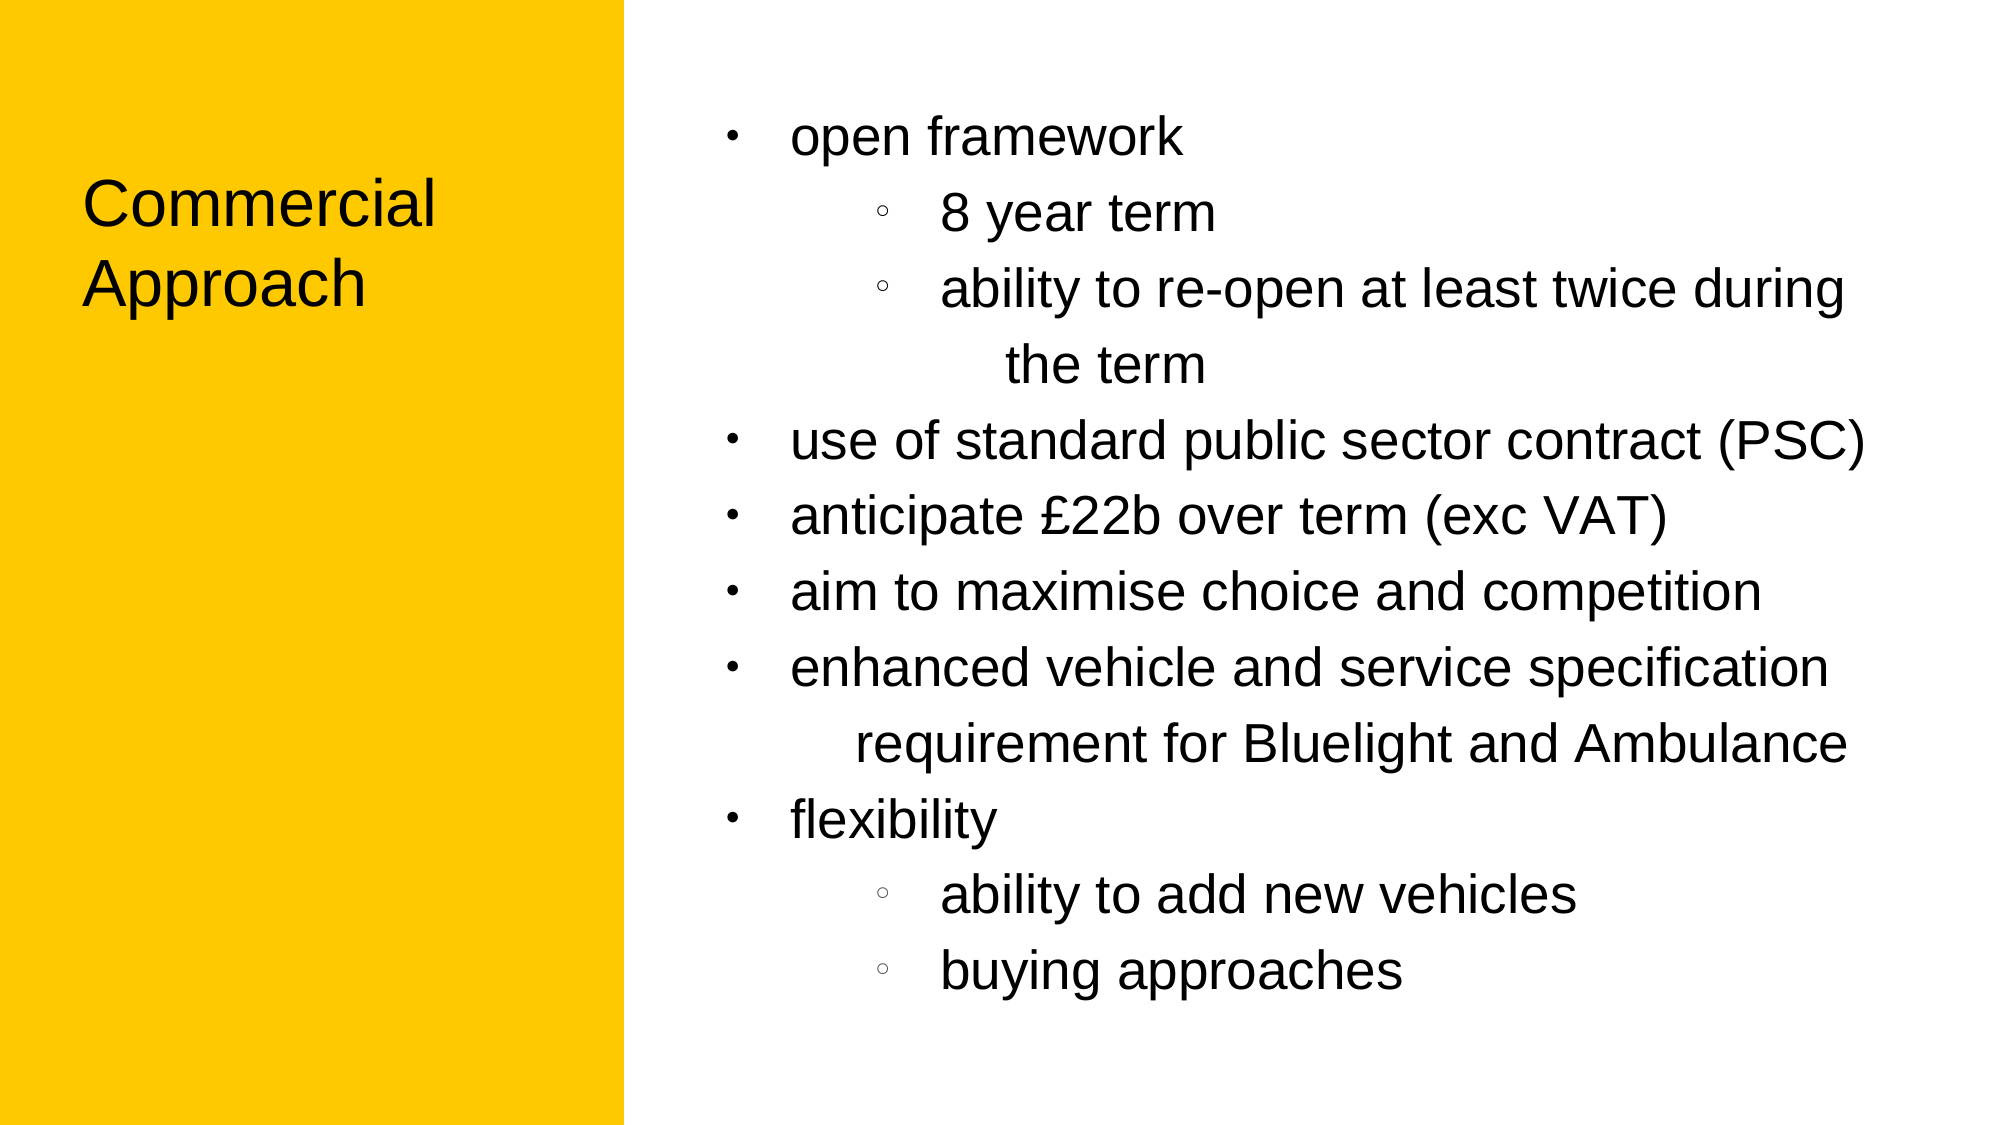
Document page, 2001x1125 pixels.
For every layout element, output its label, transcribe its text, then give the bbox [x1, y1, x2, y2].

title Commercial Approach [62, 139, 564, 279]
title open framework 8 year term ability to re-open at least twice during the term use of standard public sector contract (PSC) anticipate £22b over term (exc VAT) aim to maximise choice and competition enhanced vehicle and service specification requirement for Bluelight and Ambulance flexibility ability to add new vehicles buying approaches [685, 70, 1931, 935]
